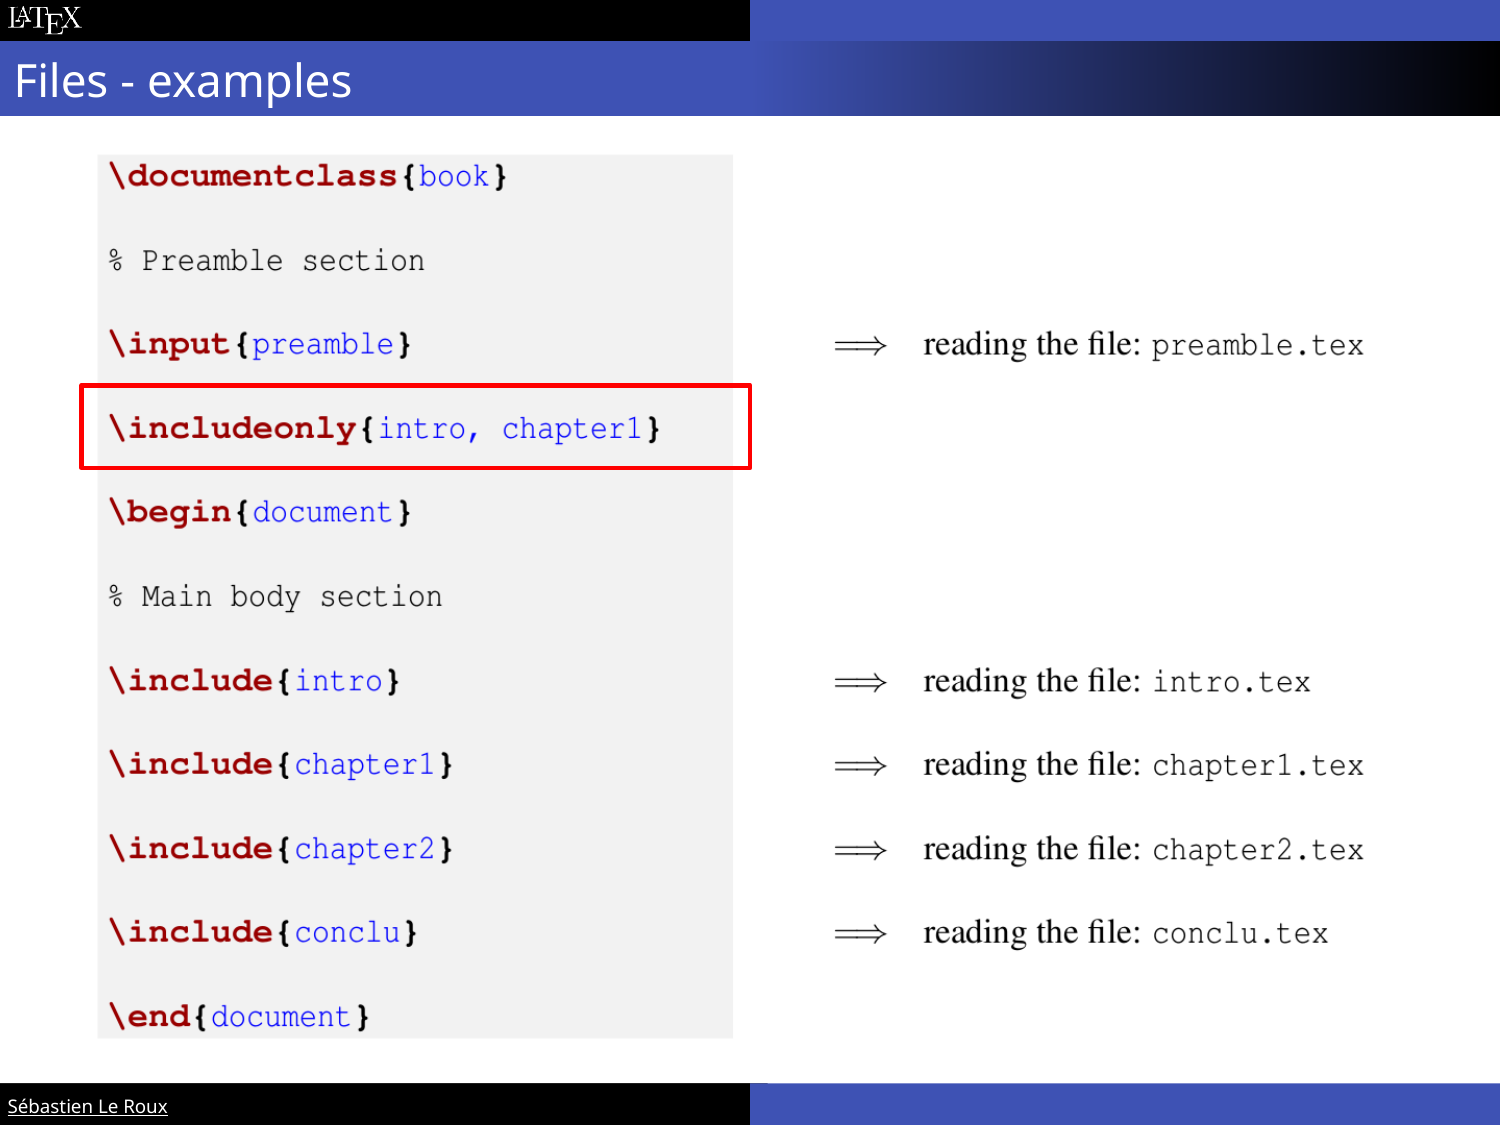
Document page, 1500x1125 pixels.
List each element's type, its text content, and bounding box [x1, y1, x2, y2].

picture [90, 147, 1400, 1047]
title Files - examples [0, 41, 1500, 116]
picture [90, 388, 748, 466]
picture [5, 3, 84, 37]
